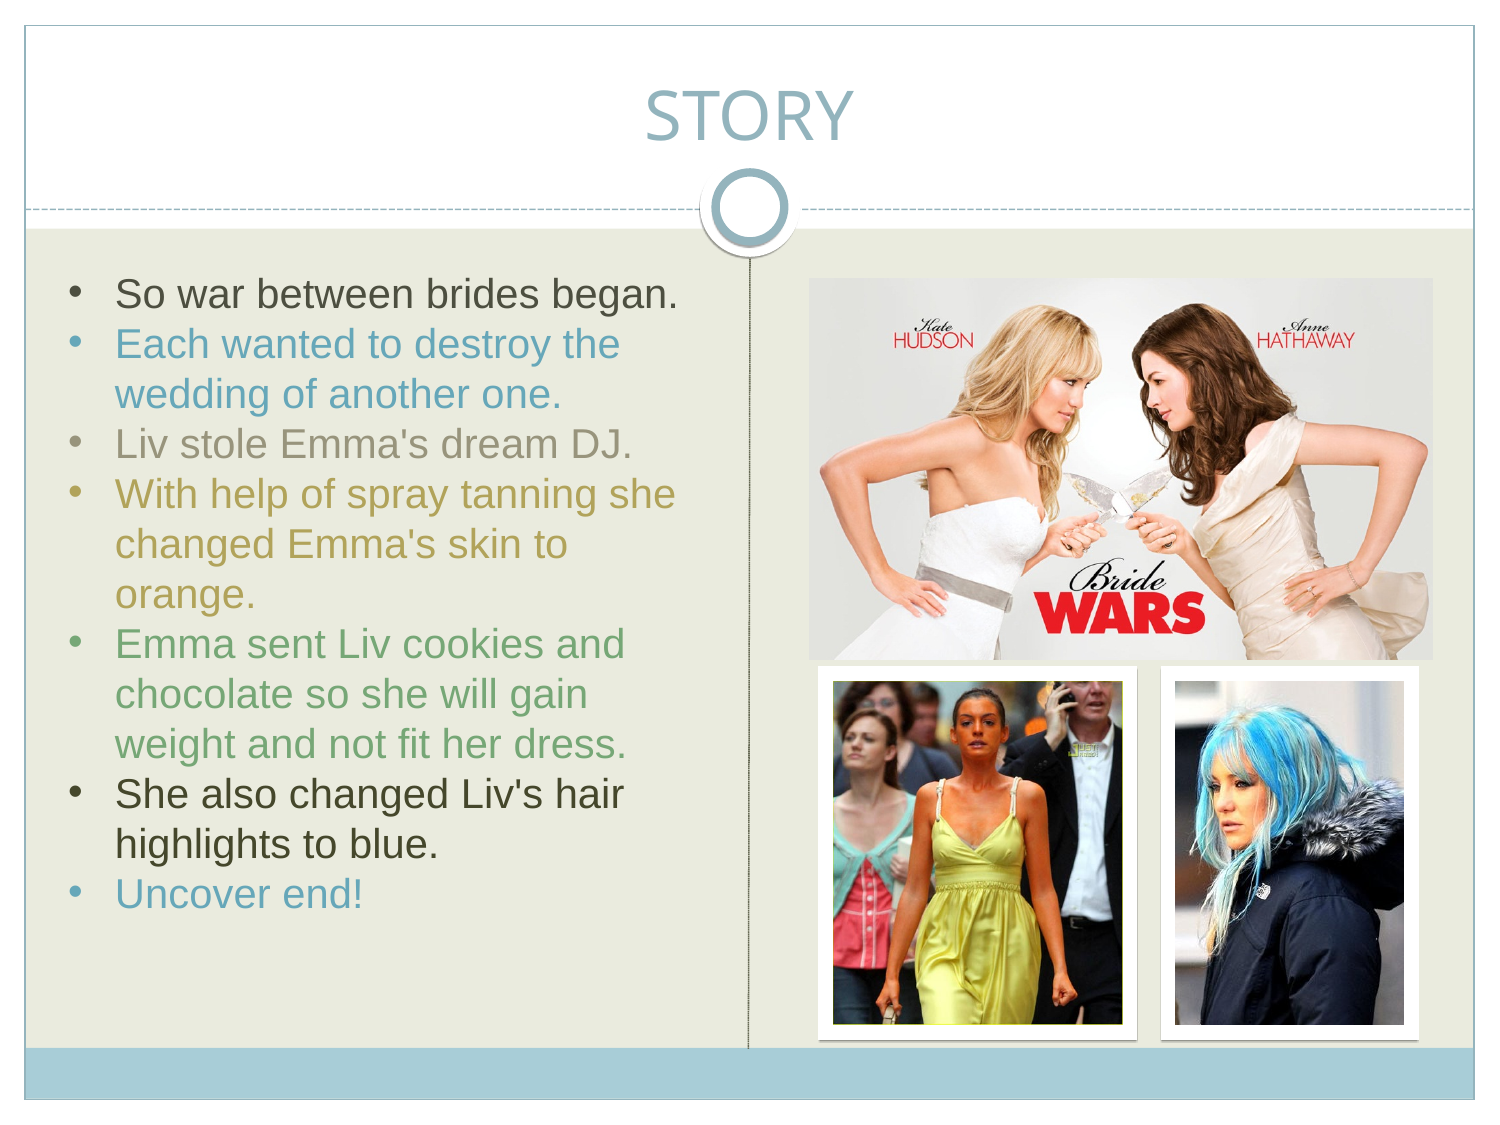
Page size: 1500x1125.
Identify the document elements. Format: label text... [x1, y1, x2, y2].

picture [832, 680, 1123, 1025]
picture [1175, 680, 1405, 1025]
title STORY [49, 37, 1450, 162]
list So war between brides began. Each wanted to destroy the wedding of another one. Liv stole Emma's dream DJ. With help of spray tanning she changed Emma's skin to orange. Emma sent Liv cookies and chocolate so she will gain weight and not fit her dress. She also changed Liv's hair highlights to blue. Uncover end! [53, 258, 716, 1027]
picture [809, 278, 1433, 660]
